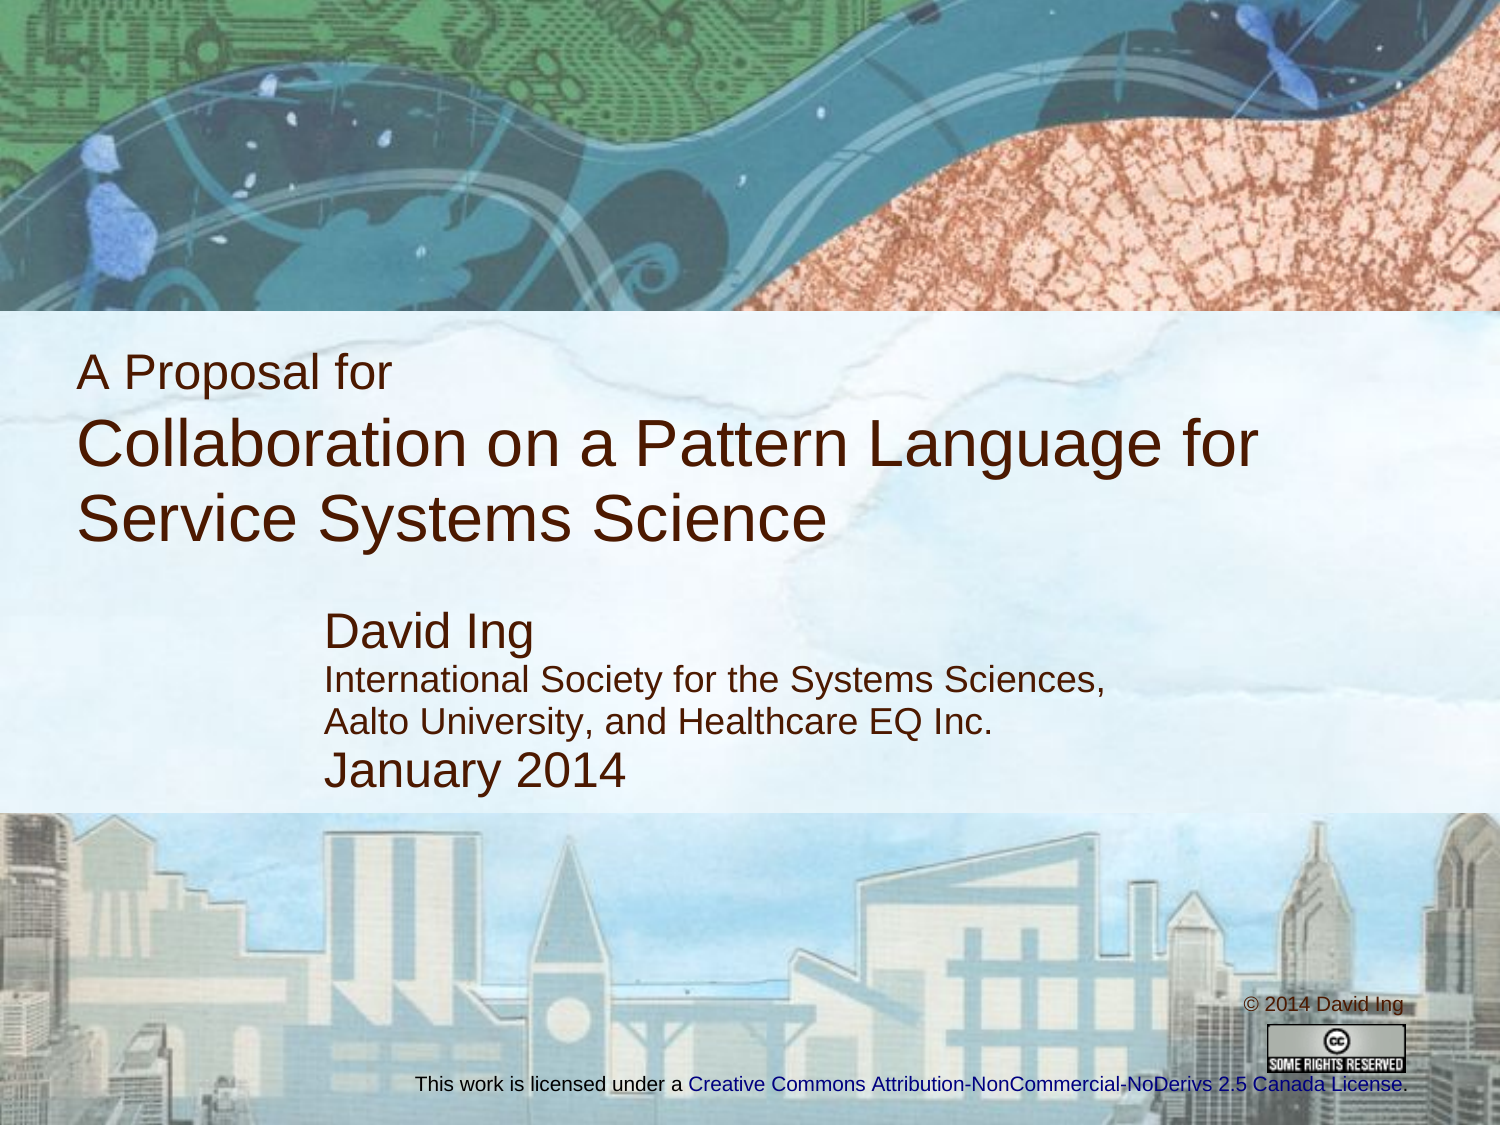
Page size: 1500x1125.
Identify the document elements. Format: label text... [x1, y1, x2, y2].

picture [0, 0, 1500, 1125]
list David Ing International Society for the Systems Sciences, Aalto University, and Healthcare EQ Inc. January 2014 [324, 602, 1375, 799]
title A Proposal for Collaboration on a Pattern Language for Service Systems Science [76, 321, 1358, 556]
